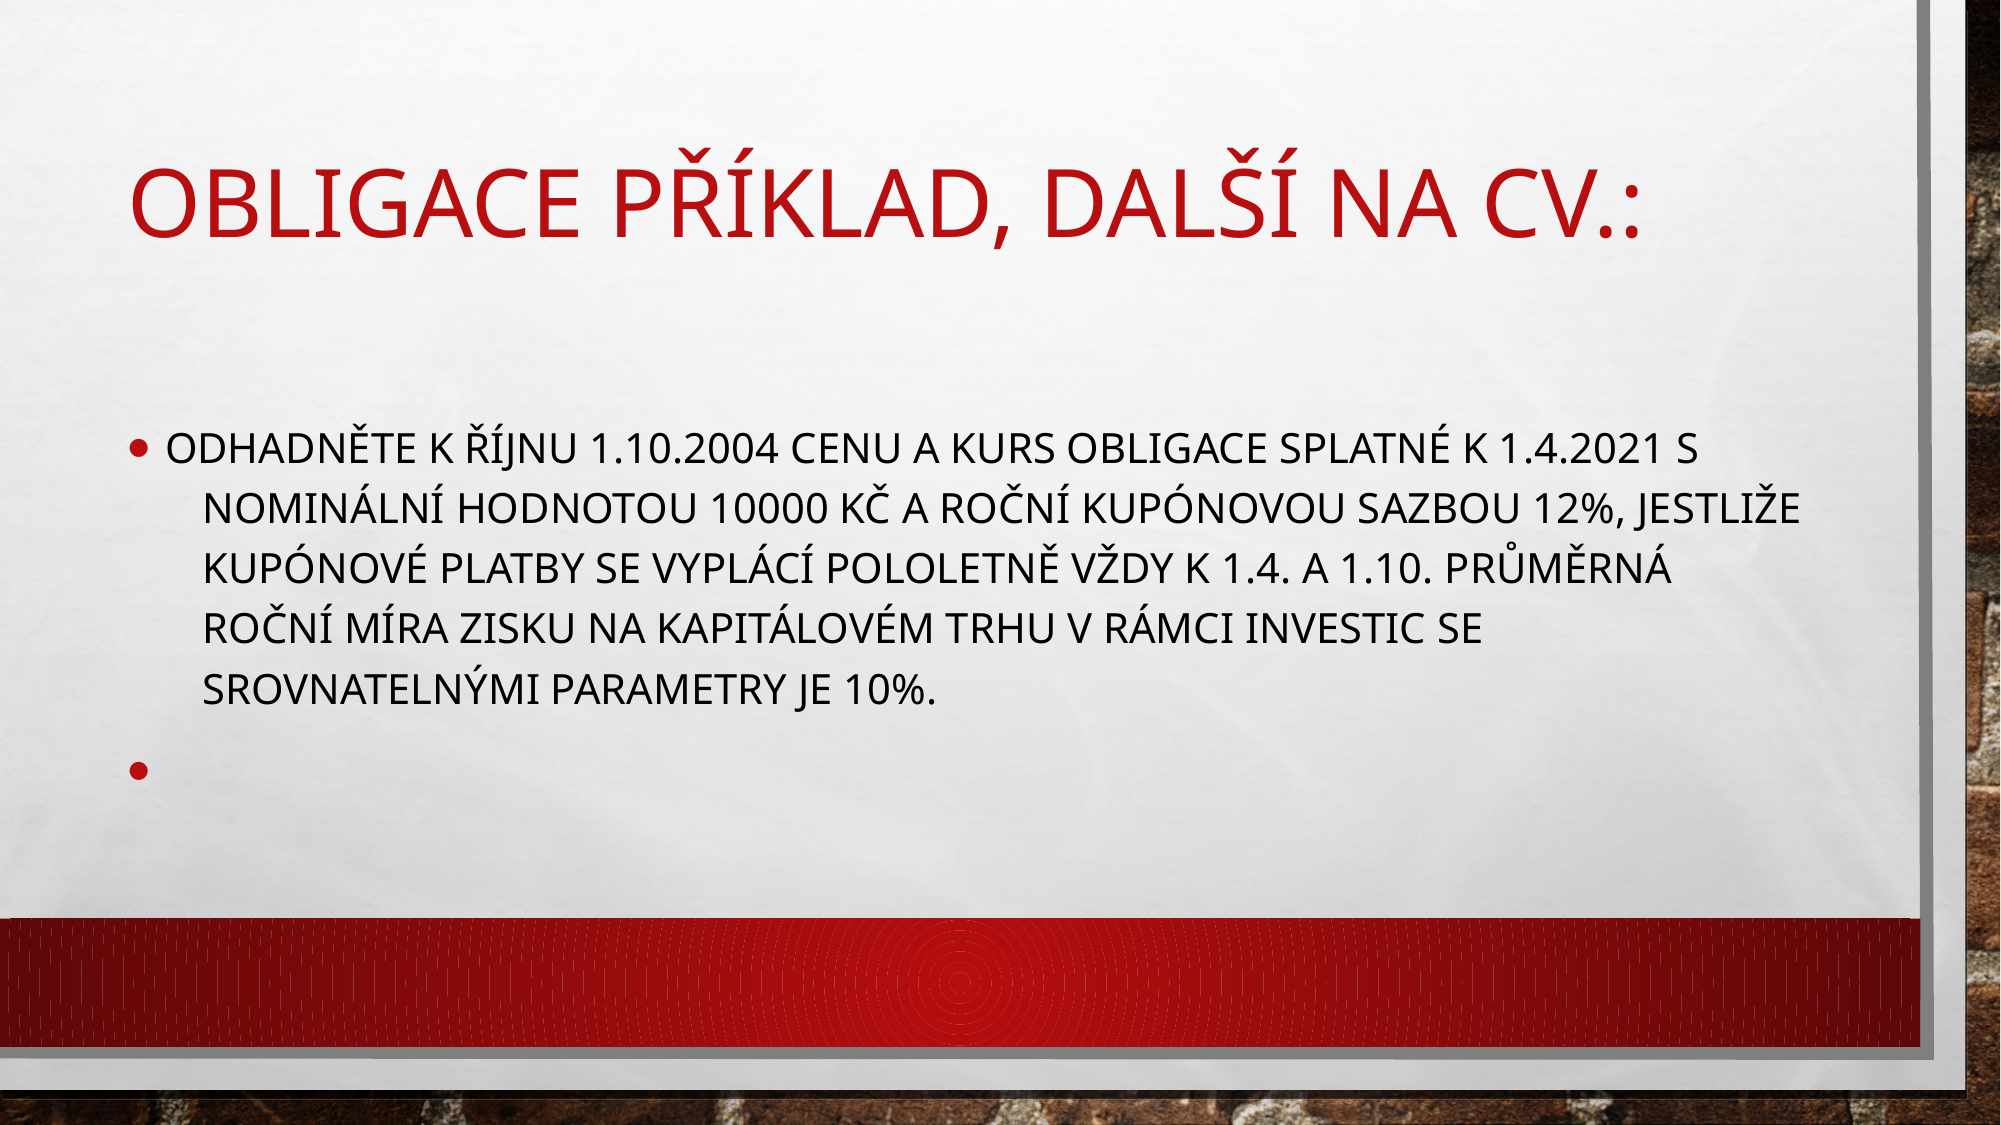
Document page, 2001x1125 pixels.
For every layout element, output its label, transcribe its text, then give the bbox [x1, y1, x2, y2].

list ODHADNĚTE K ŘÍJNU 1.10.2004 CENU A KURS OBLIGACE SPLATNÉ K 1.4.2021 s nominální hodnotou 10000 Kč a roční kupónovou sazbou 12%, jestliže kupónové platby se vyplácí pololetně vždy k 1.4. a 1.10. průměrná roční míra zisku na kapitálovém trhu v rámci investic se srovnatelnými parametry je 10%. [112, 338, 1818, 882]
title OBLIGACE PŘÍKLAD, DALŠÍ NA CV.: [112, 112, 1819, 302]
